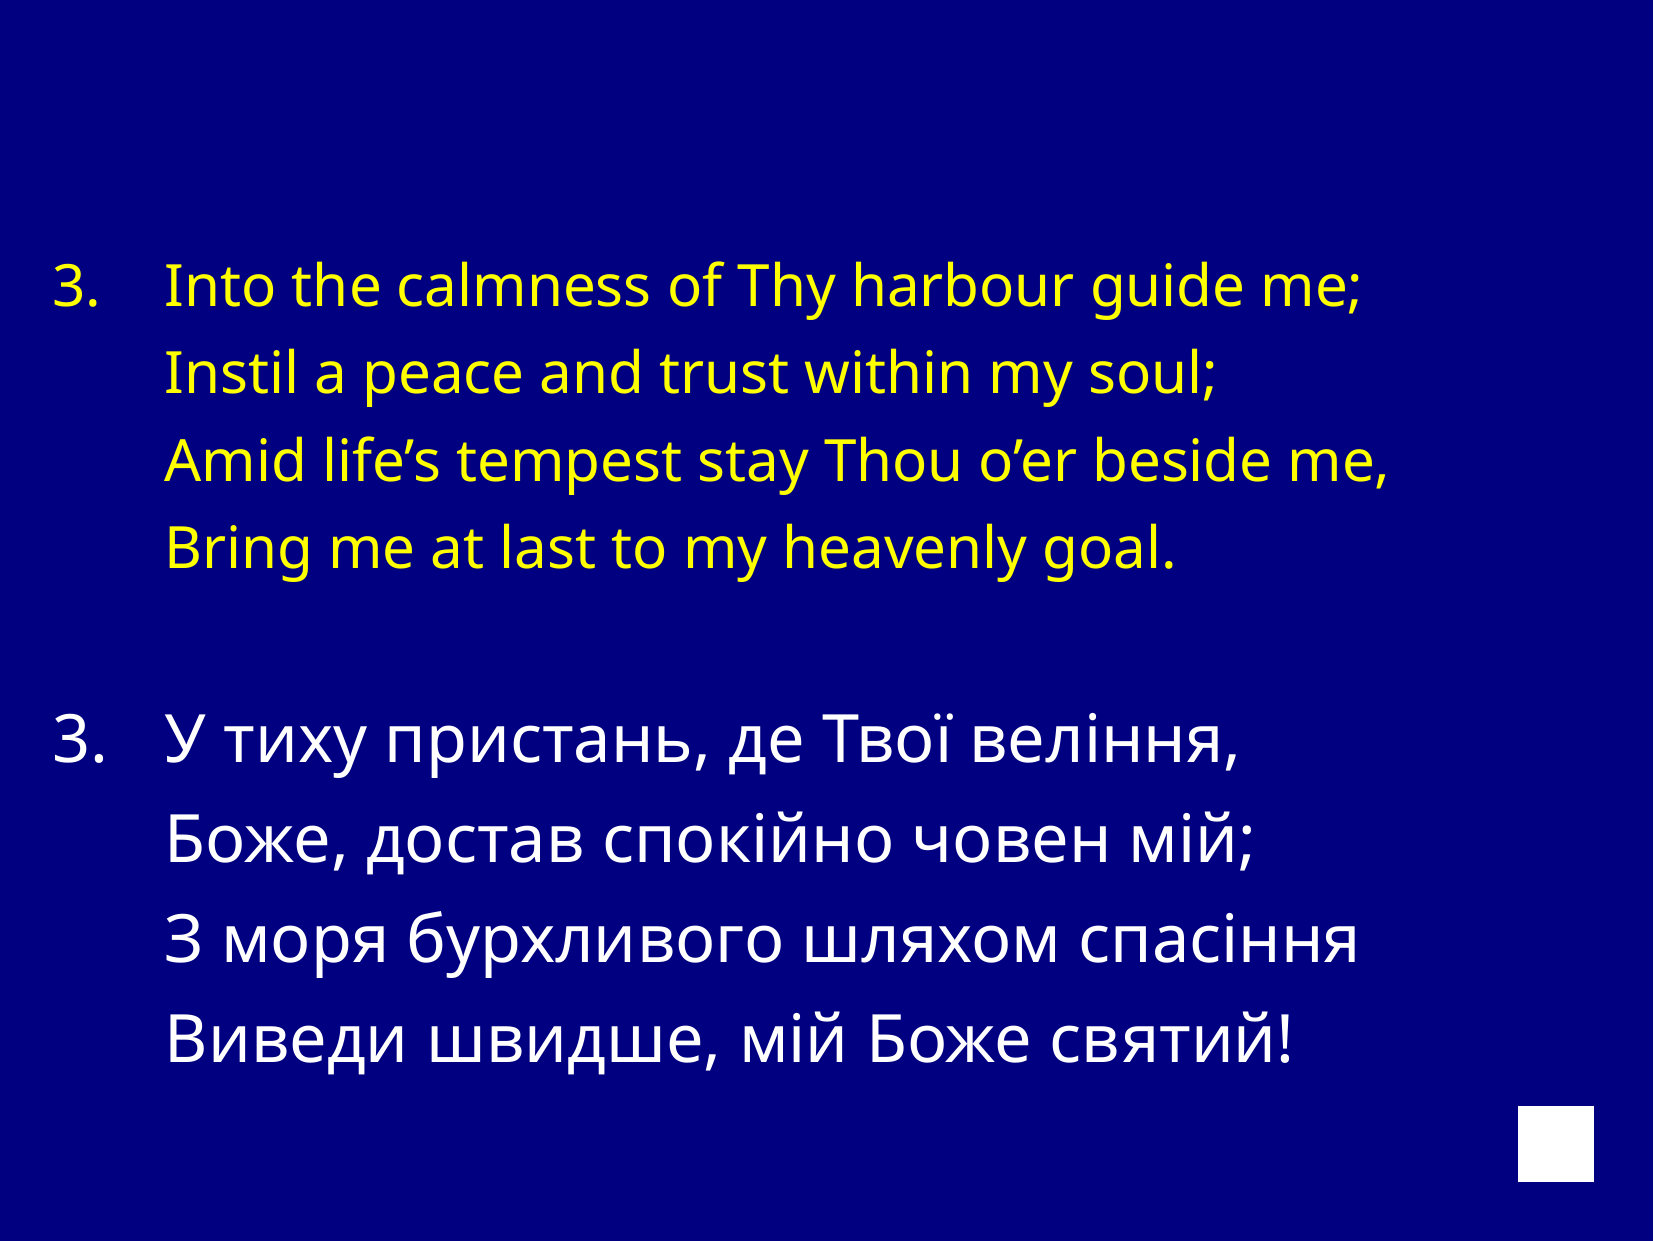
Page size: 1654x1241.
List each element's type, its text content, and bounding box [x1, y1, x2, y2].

text_box 3. Into the calmness of Thy harbour guide me; Instil a peace and trust within my soul; Amid life’s tempest stay Thou o’er beside me, Bring me at last to my heavenly goal. [37, 150, 1576, 638]
text_box [1518, 1106, 1594, 1182]
text_box 3. У тиху пристань, де Твої веління, Боже, достав спокійно човен мій; З моря бурхливого шляхом спасіння Виведи швидше, мій Боже святий! [37, 675, 1576, 1163]
